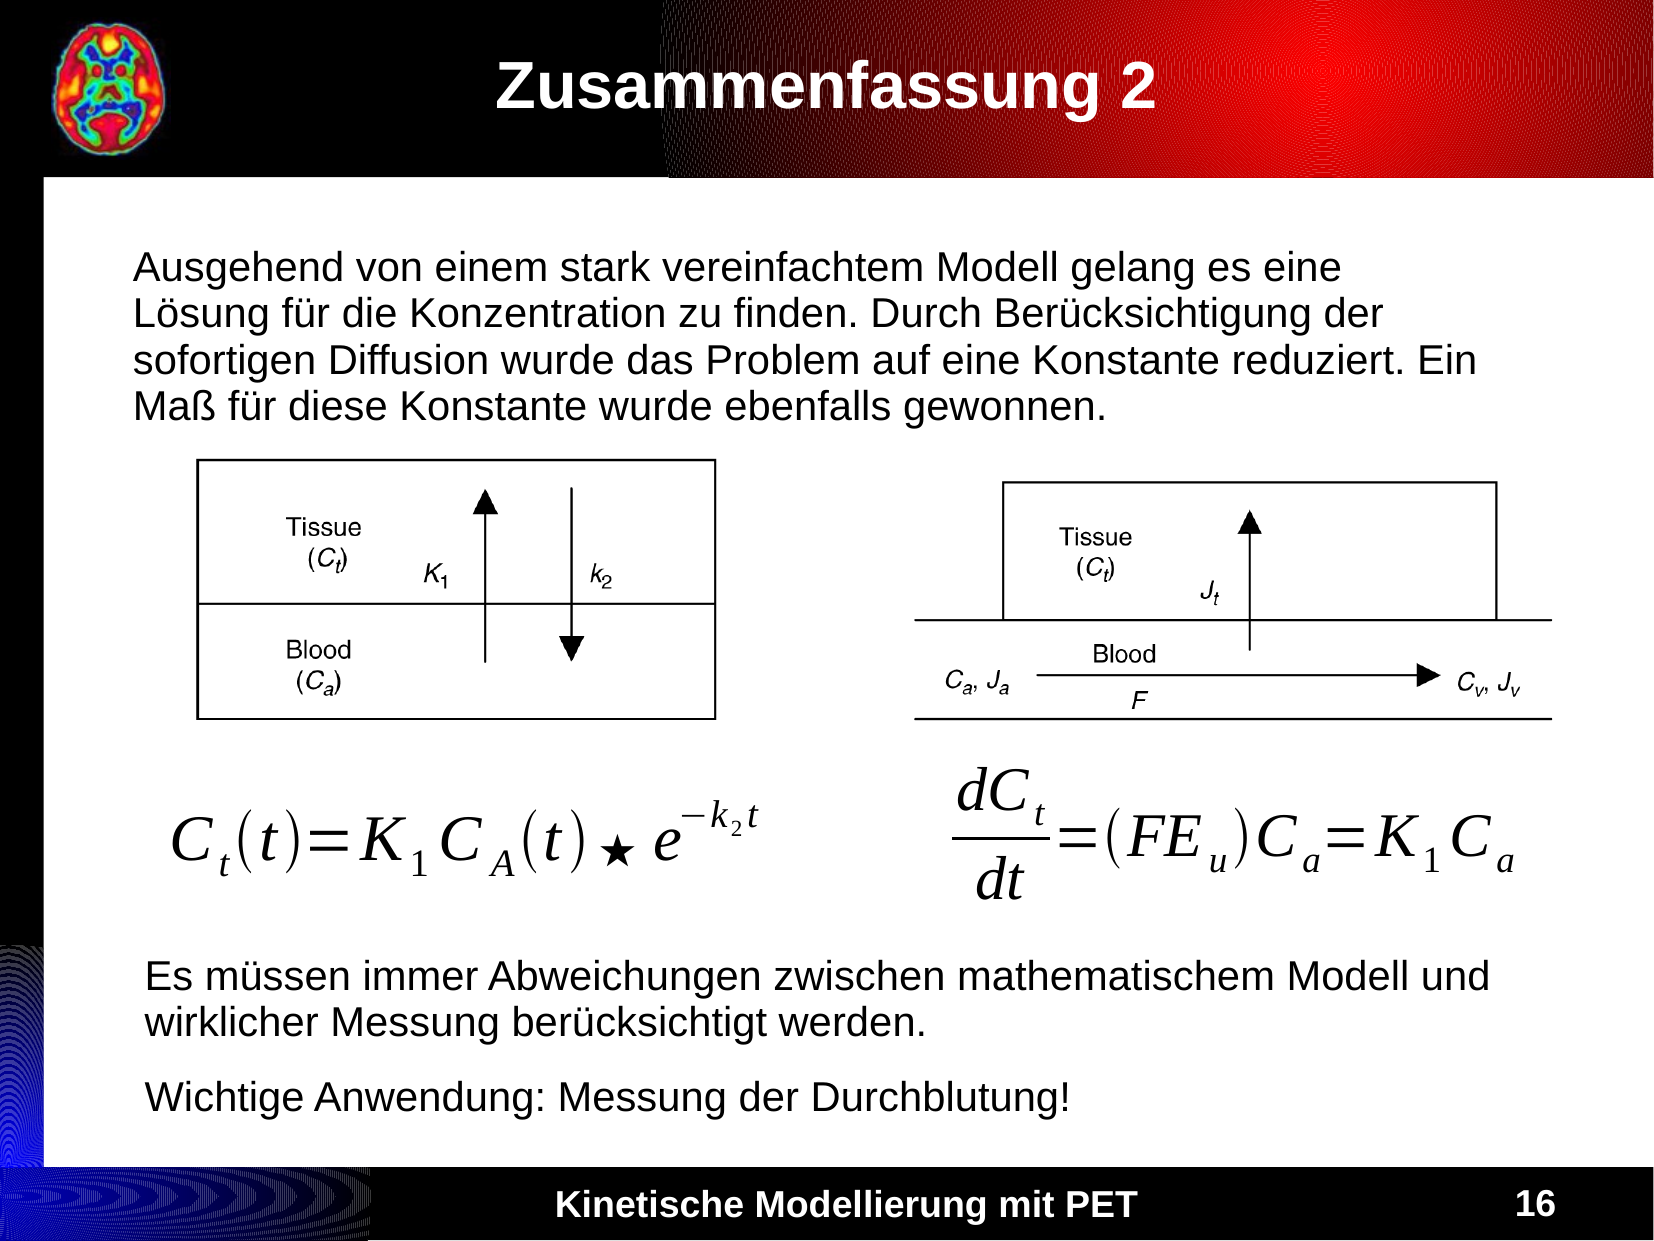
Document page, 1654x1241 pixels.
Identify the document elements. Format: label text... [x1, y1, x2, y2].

text_box [0, 0, 1654, 1241]
text_box Wichtige Anwendung: Messung der Durchblutung! [129, 1066, 1300, 1128]
picture [51, 17, 115, 160]
text_box Kinetische Modellierung mit PET [512, 1176, 1182, 1235]
picture [165, 439, 739, 733]
picture [891, 466, 1583, 733]
title Zusammenfassung 2 [115, 11, 1539, 160]
text_box Ausgehend von einem stark vereinfachtem Modell gelang es eine Lösung für die Konzentration zu finden. Durch Berücksichtigung der sofortigen Diffusion wurde das Problem auf eine Konstante reduziert. Ein Maß für diese Konstante wurde ebenfalls gewonnen. [118, 236, 1506, 439]
text_box 55 [1422, 1175, 1649, 1234]
text_box Es müssen immer Abweichungen zwischen mathematischem Modell und wirklicher Messung berücksichtigt werden. [129, 944, 1518, 1054]
chart [933, 755, 1529, 916]
chart [153, 791, 582, 886]
text_box ٭ [582, 786, 686, 892]
chart [686, 791, 774, 886]
